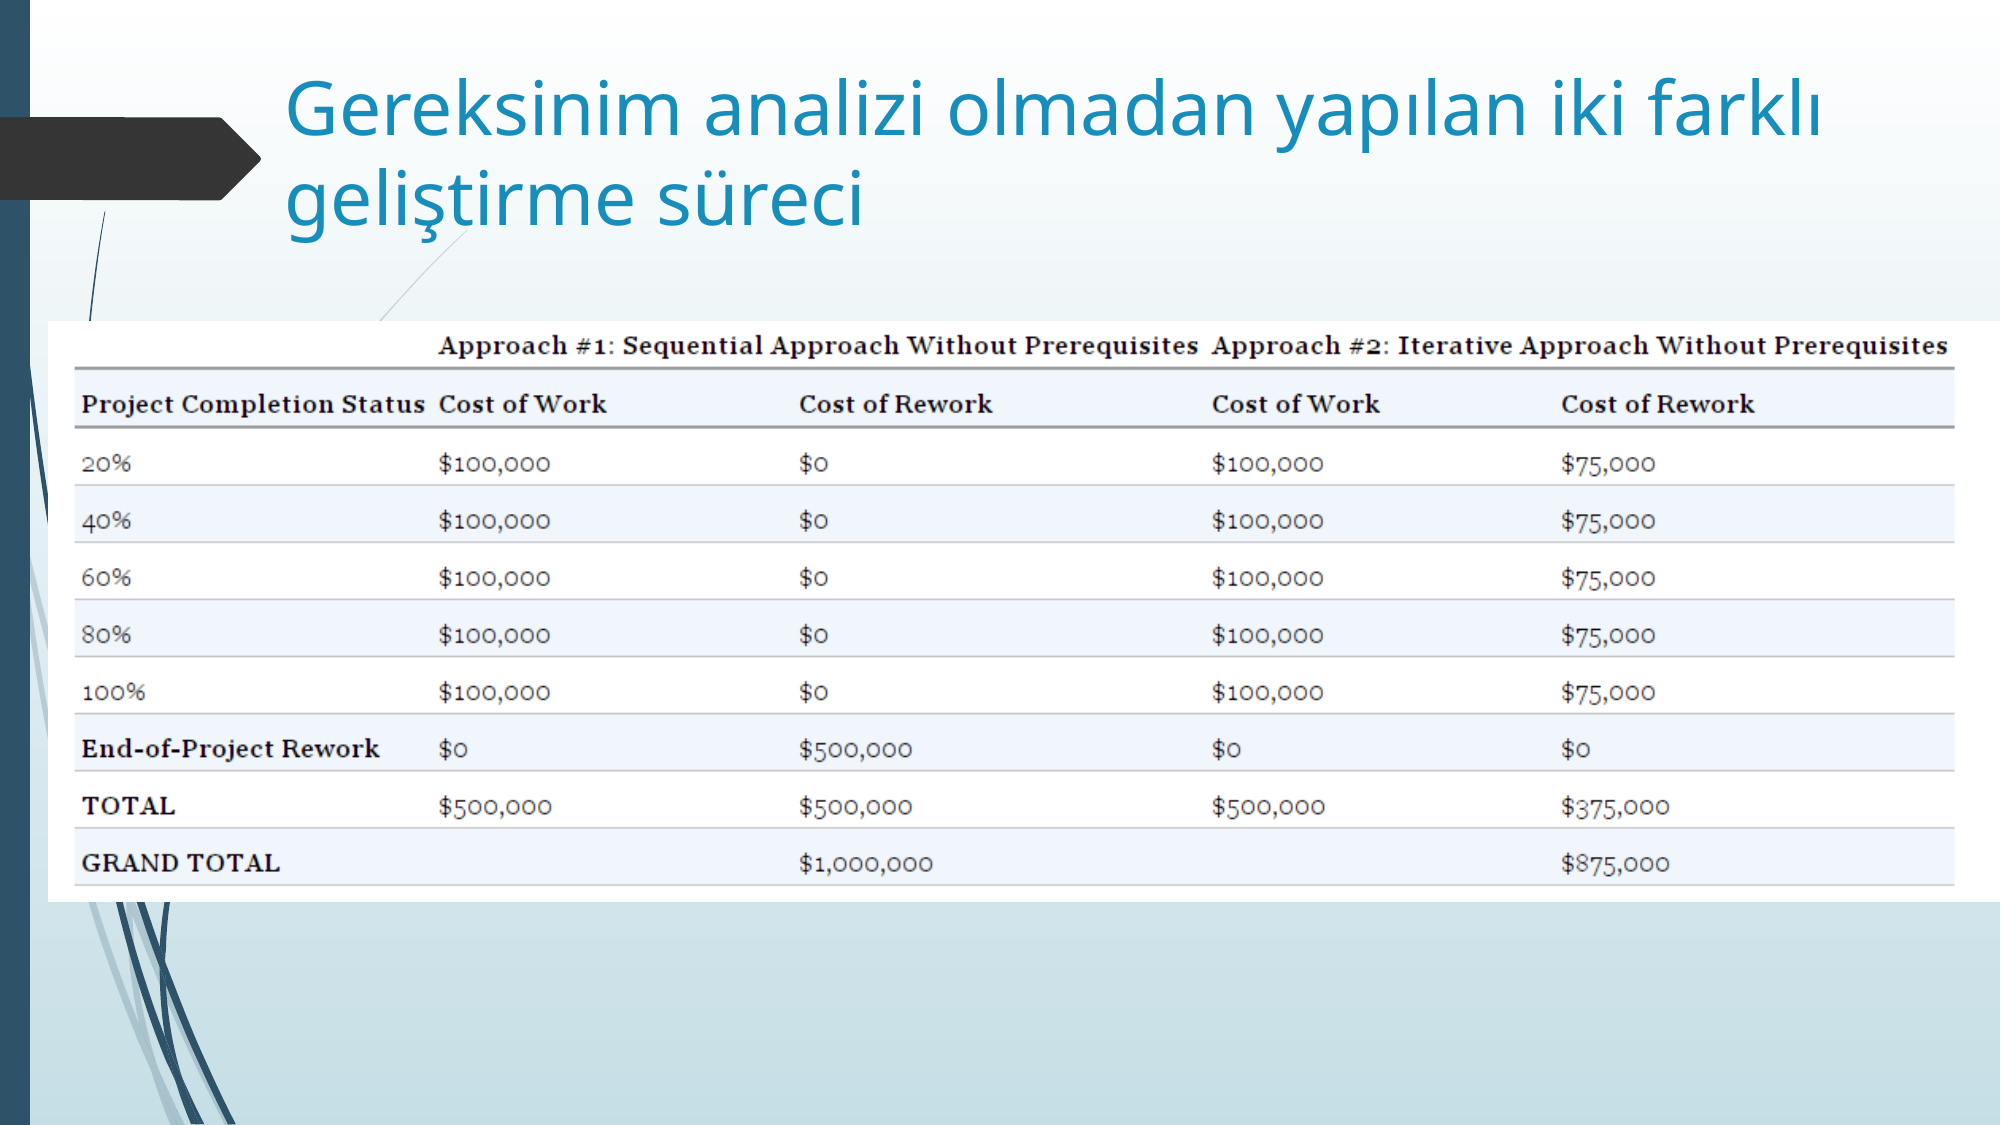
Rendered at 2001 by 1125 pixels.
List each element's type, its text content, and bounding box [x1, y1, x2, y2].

title Gereksinim analizi olmadan yapılan iki farklı geliştirme süreci [269, 53, 1962, 264]
picture [48, 321, 2000, 902]
